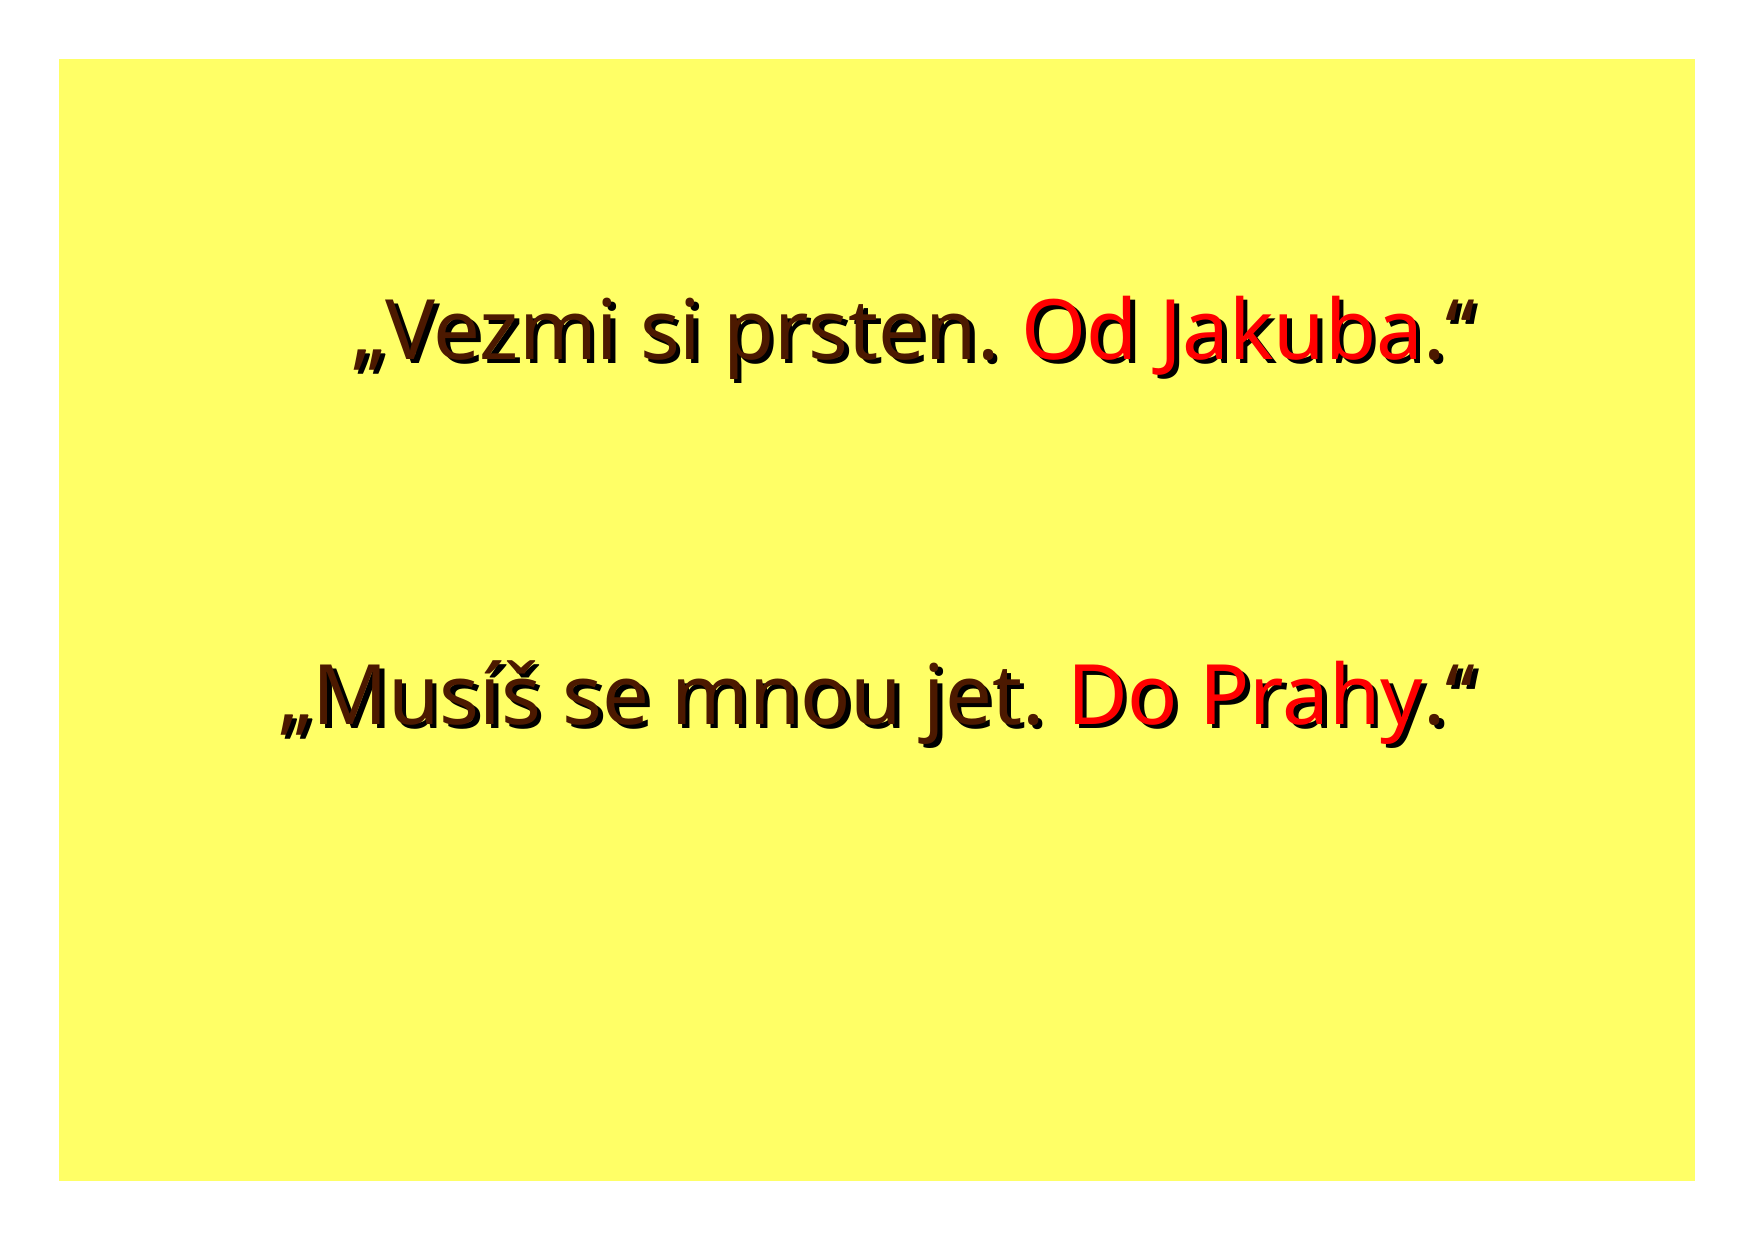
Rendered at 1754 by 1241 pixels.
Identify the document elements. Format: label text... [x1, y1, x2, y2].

title „Vezmi si prsten. Od Jakuba.“ [177, 240, 1650, 414]
subtitle „Musíš se mnou jet. Do Prahy.“ [140, 328, 1614, 1055]
